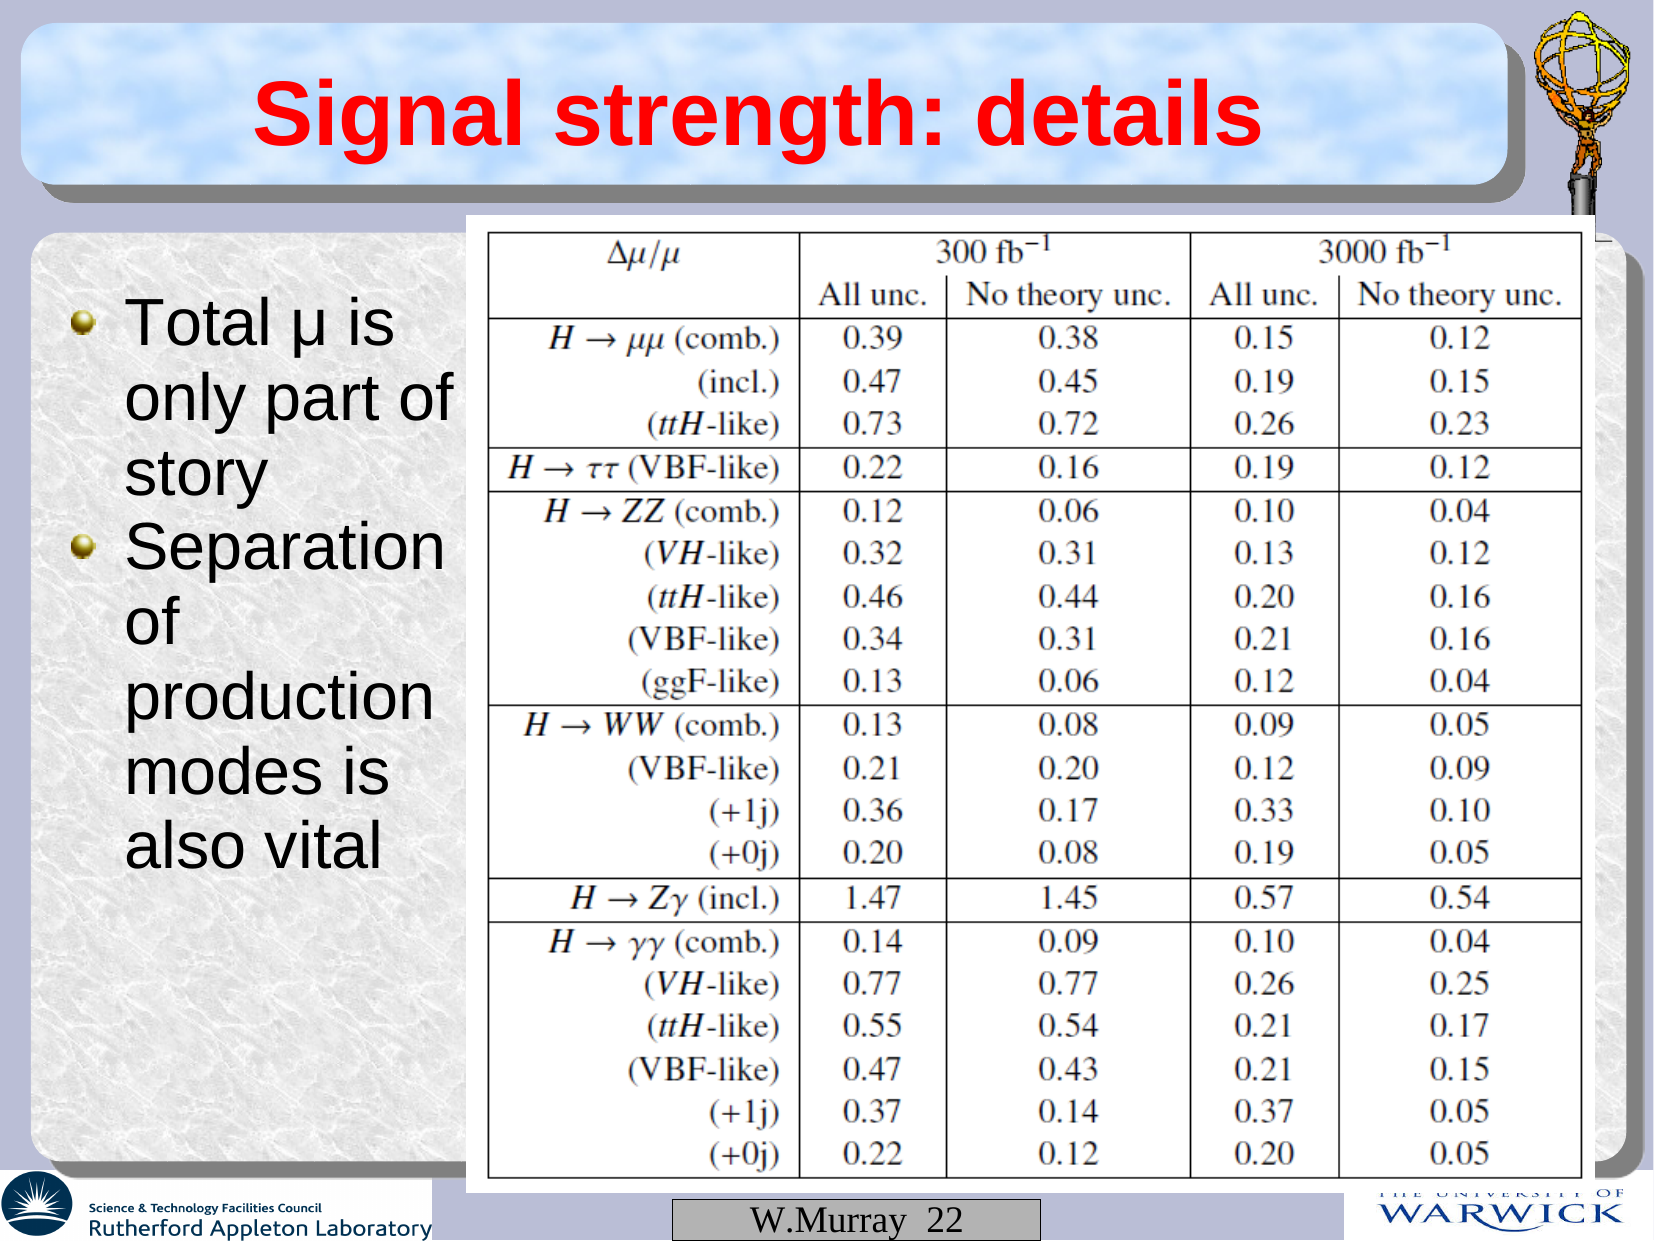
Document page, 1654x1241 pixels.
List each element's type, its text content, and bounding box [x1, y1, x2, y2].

picture [0, 1170, 432, 1241]
title Signal strength: details [29, 39, 1489, 190]
picture [30, 0, 1654, 1241]
picture [20, 22, 1508, 181]
list Total μ is only part of story Separation of production modes is also vital [53, 285, 466, 1193]
